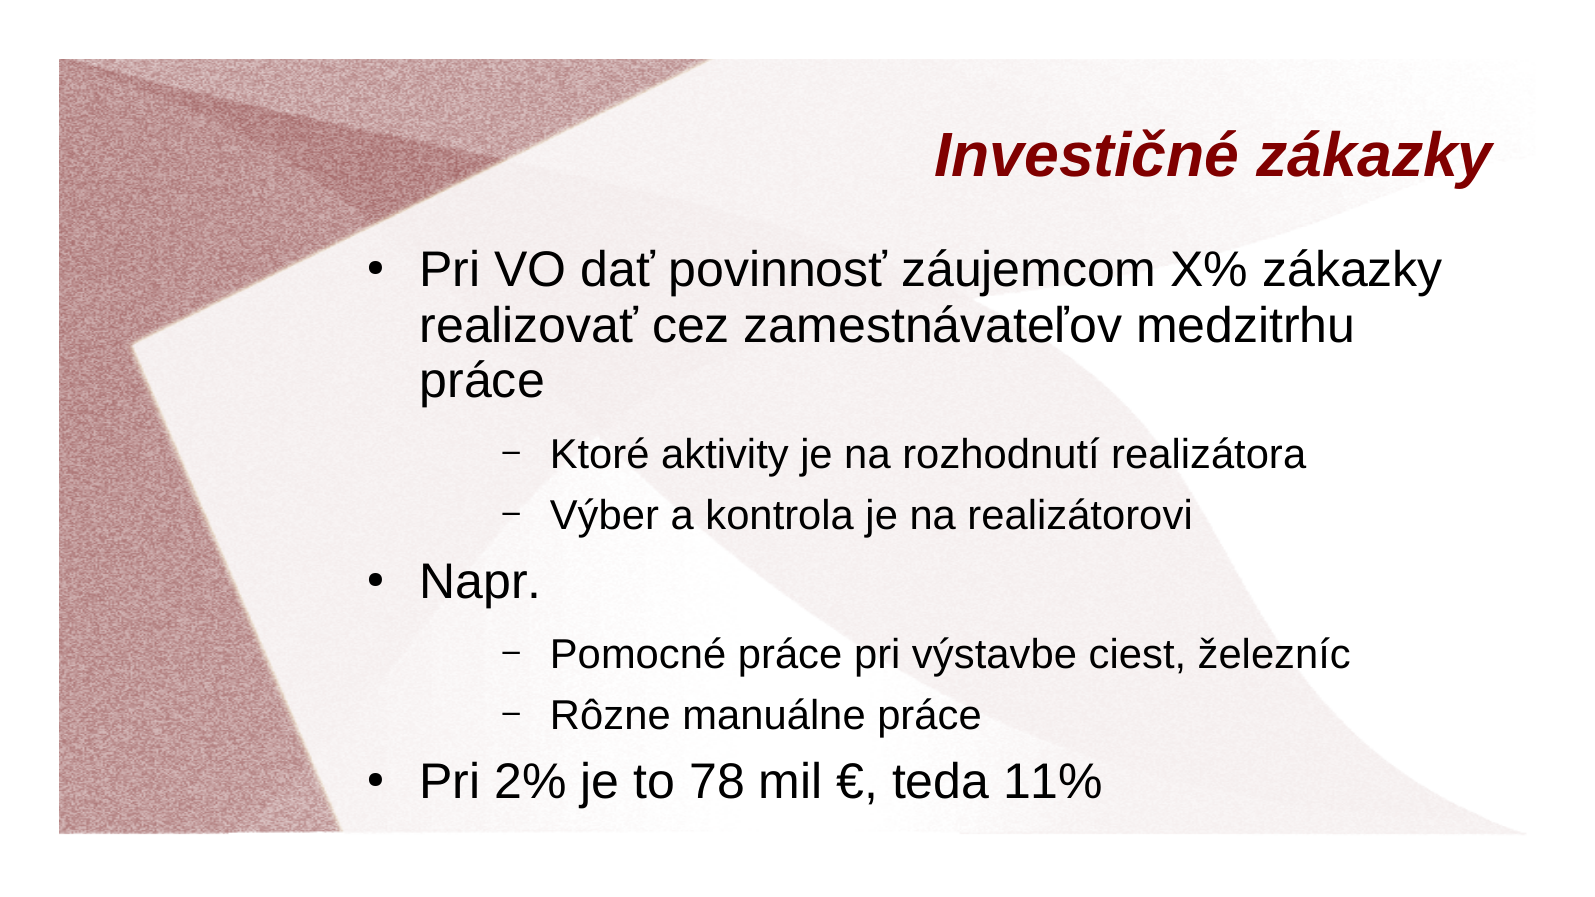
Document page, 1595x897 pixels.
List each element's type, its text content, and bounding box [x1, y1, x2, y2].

list Pri VO dať povinnosť záujemcom X% zákazky realizovať cez zamestnávateľov medzitrhu práce Ktoré aktivity je na rozhodnutí realizátora Výber a kontrola je na realizátorovi Napr. Pomocné práce pri výstavbe ciest, železníc Rôzne manuálne práce Pri 2% je to 78 mil €, teda 11% [349, 241, 1488, 809]
picture [59, 59, 1536, 838]
title Investičné zákazky [591, 90, 1494, 220]
